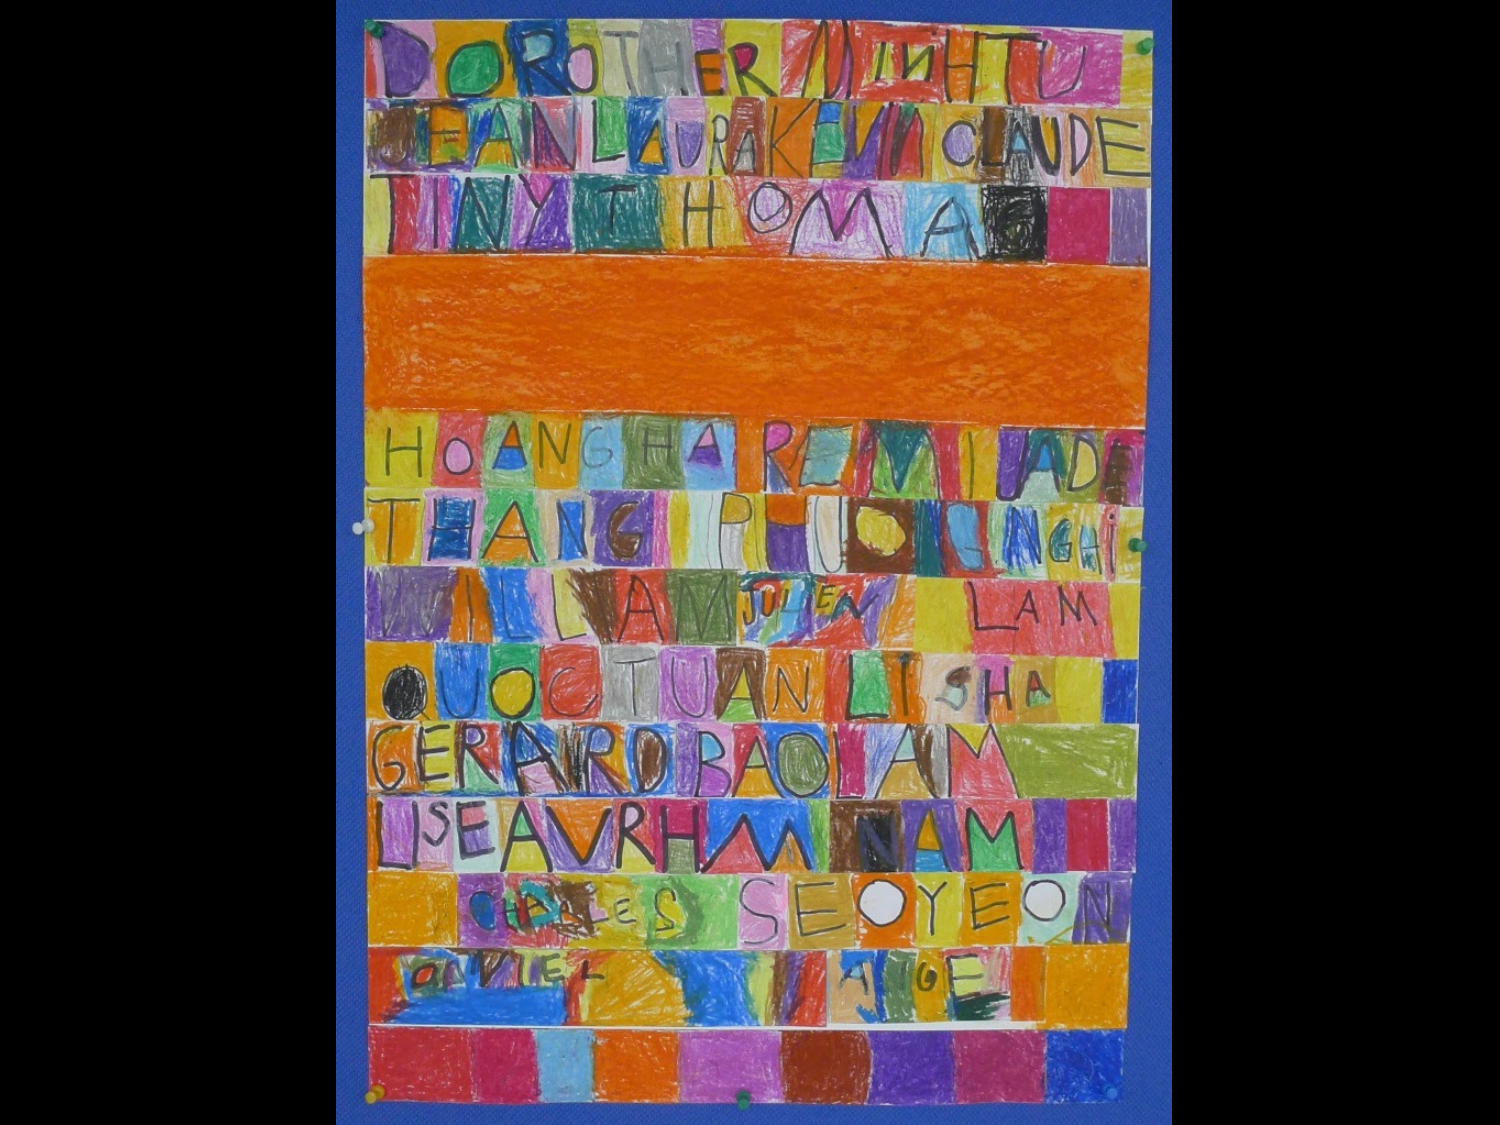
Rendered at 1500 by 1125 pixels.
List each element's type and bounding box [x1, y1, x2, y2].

picture [336, 0, 1172, 1125]
